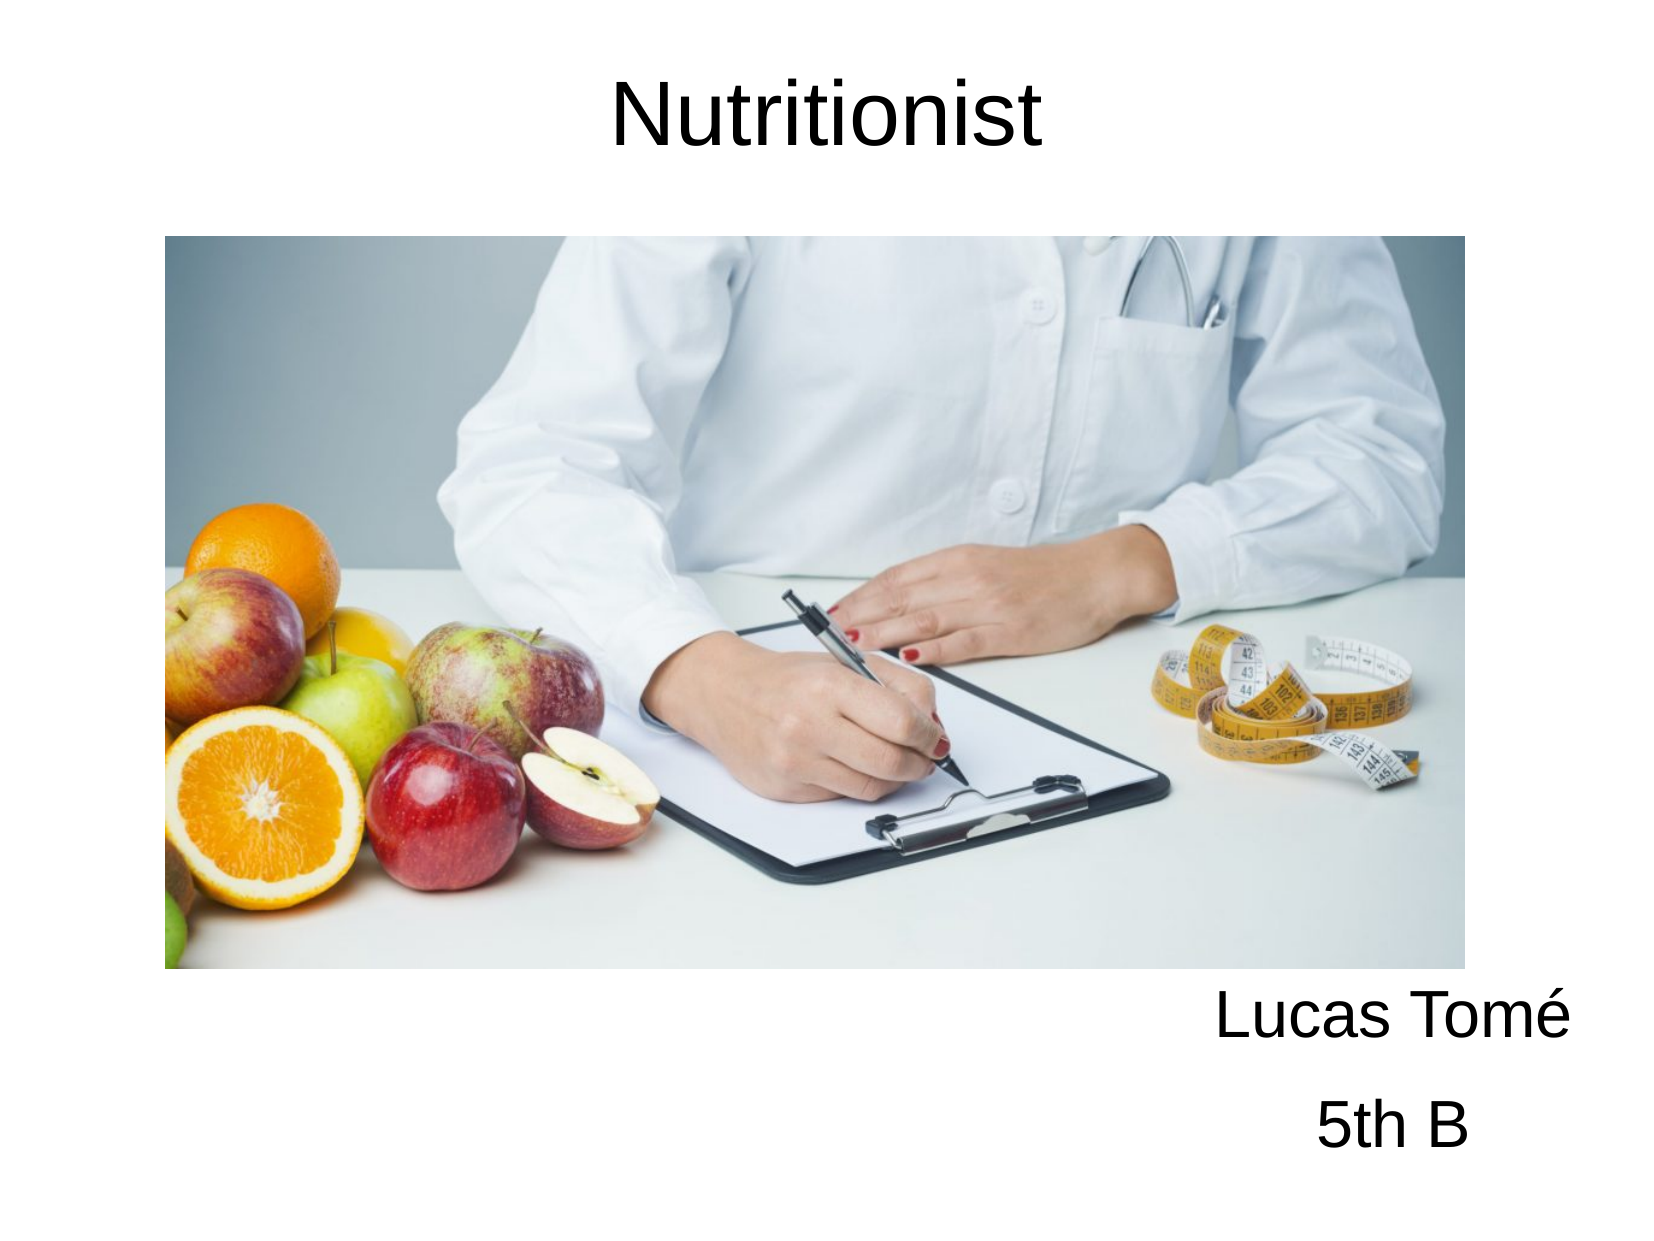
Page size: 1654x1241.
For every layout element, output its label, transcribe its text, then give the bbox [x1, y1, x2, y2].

picture [165, 236, 1465, 969]
title Nutritionist [82, 5, 1571, 213]
subtitle Lucas Tomé 5th B [1133, 885, 1654, 1241]
